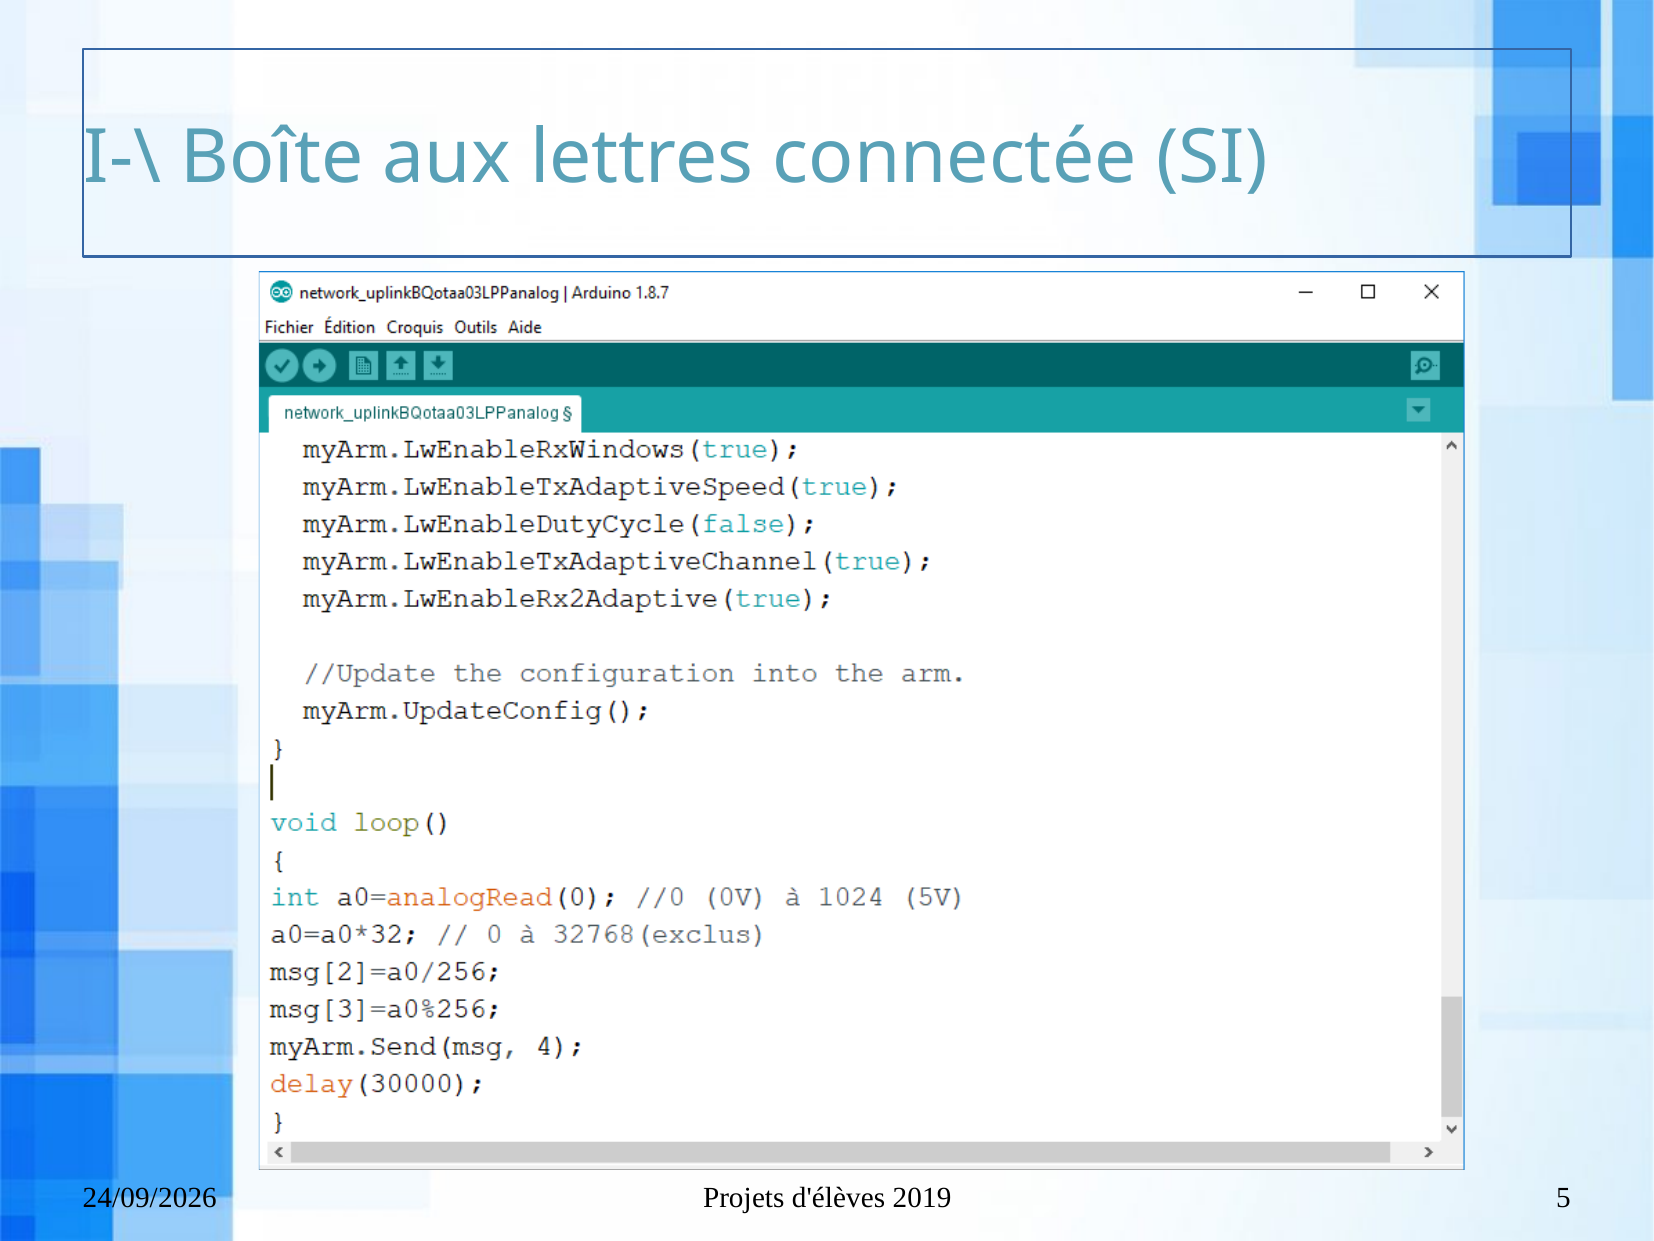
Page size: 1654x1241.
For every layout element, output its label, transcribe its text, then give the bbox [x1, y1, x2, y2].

picture [0, 0, 1654, 1241]
title I-\ Boîte aux lettres connectée (SI) [82, 49, 1571, 257]
